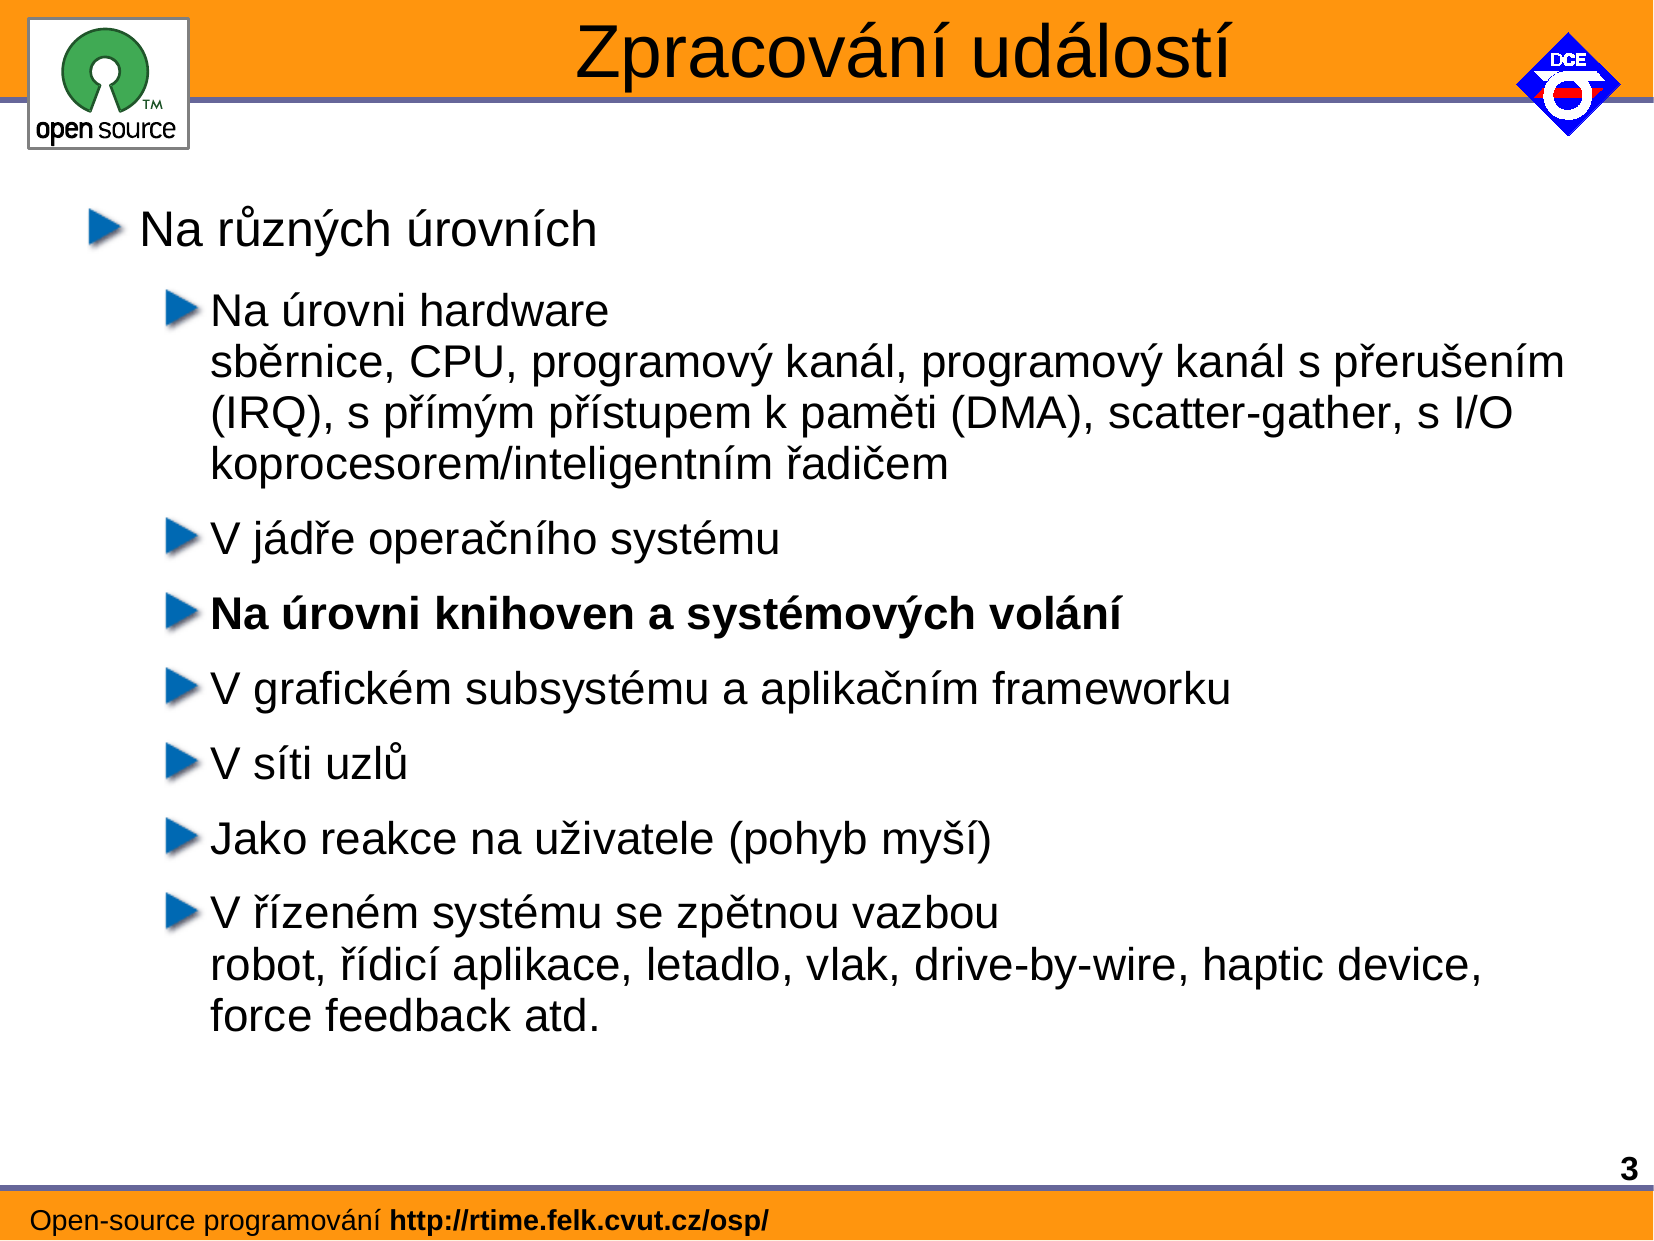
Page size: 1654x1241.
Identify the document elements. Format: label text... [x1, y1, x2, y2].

title Zpracování událostí [178, 4, 1631, 98]
list Na různých úrovních Na úrovni hardware sběrnice, CPU, programový kanál, programový kanál s přerušením (IRQ), s přímým přístupem k paměti (DMA), scatter-gather, s I/O koprocesorem/inteligentním řadičem V jádře operačního systému Na úrovni knihoven a systémových volání V grafickém subsystému a aplikačním frameworku V síti uzlů Jako reakce na uživatele (pohyb myší) V řízeném systému se zpětnou vazbou robot, řídicí aplikace, letadlo, vlak, drive-by-wire, haptic device, force feedback atd. [68, 201, 1592, 1119]
